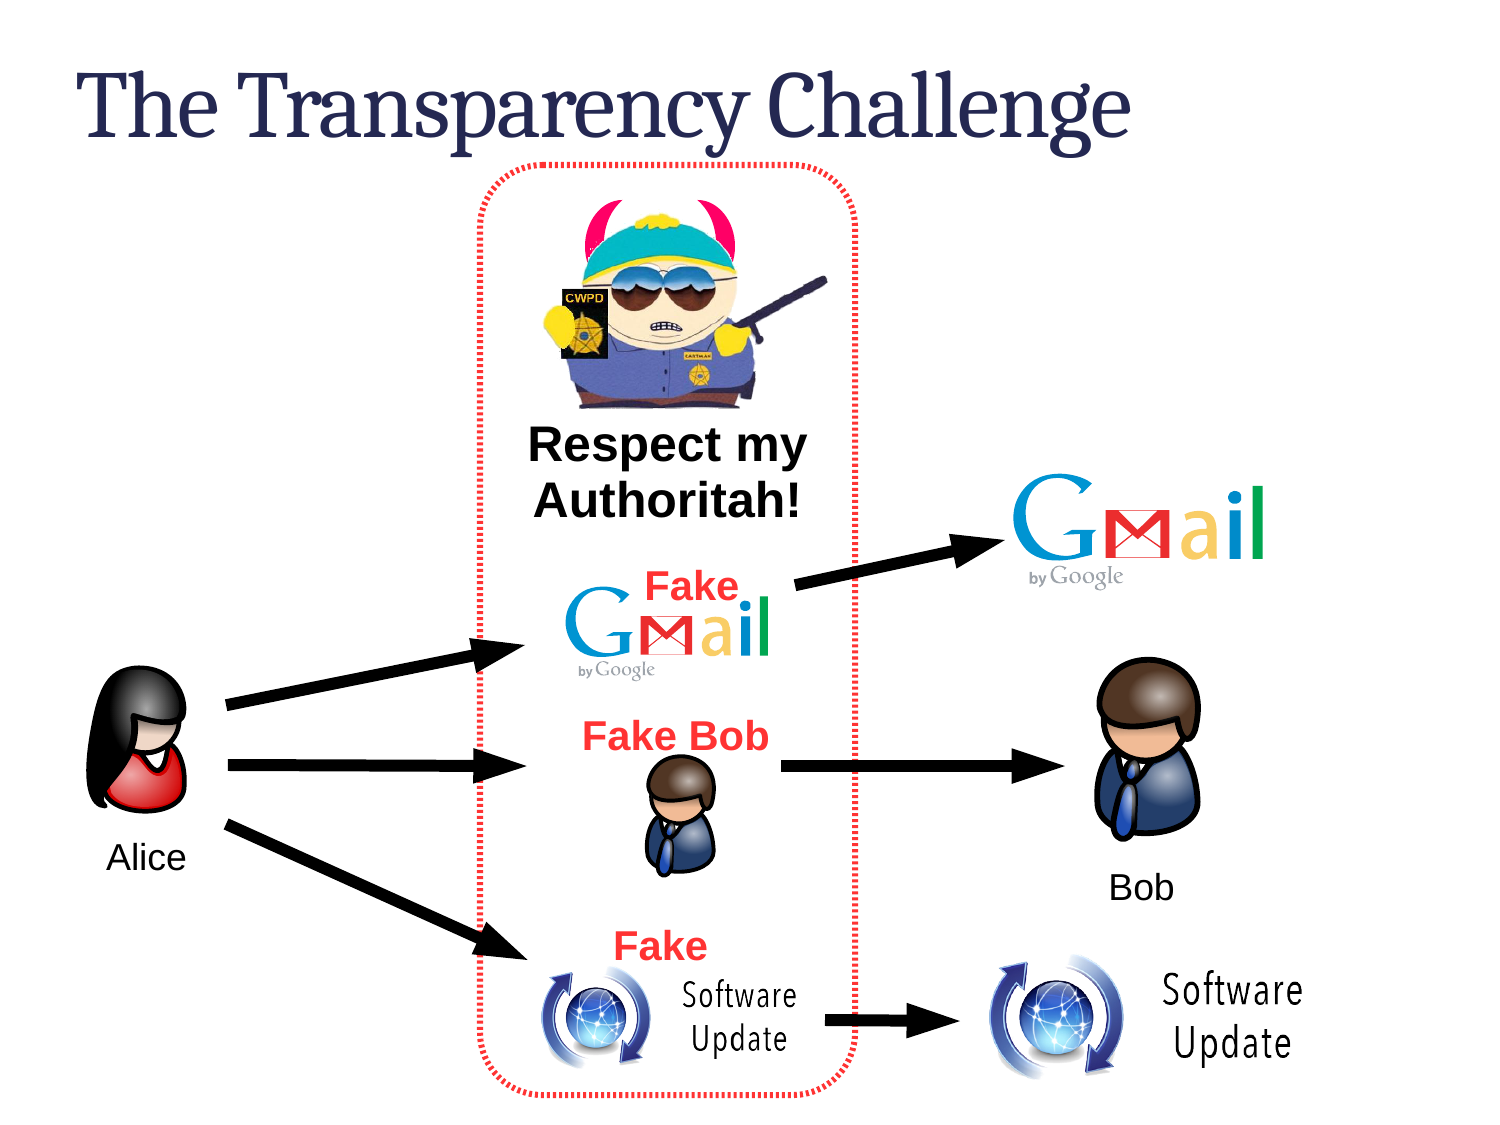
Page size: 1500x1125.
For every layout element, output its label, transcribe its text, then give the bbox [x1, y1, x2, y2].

text_box Respect my Authoritah! [495, 408, 841, 535]
picture [989, 953, 1302, 1081]
picture [1036, 650, 1245, 859]
text_box Fake Bob [526, 705, 826, 767]
text_box Fake [559, 554, 826, 617]
picture [541, 965, 796, 1069]
picture [558, 578, 775, 689]
text_box Bob [1051, 858, 1232, 916]
text_box Fake [527, 915, 794, 977]
picture [540, 209, 828, 408]
text_box [697, 200, 720, 209]
picture [60, 660, 230, 830]
picture [606, 767, 746, 889]
picture [1004, 464, 1271, 601]
text_box Alice [64, 828, 230, 886]
title The Transparency Challenge [75, 12, 1325, 200]
text_box [600, 200, 623, 209]
